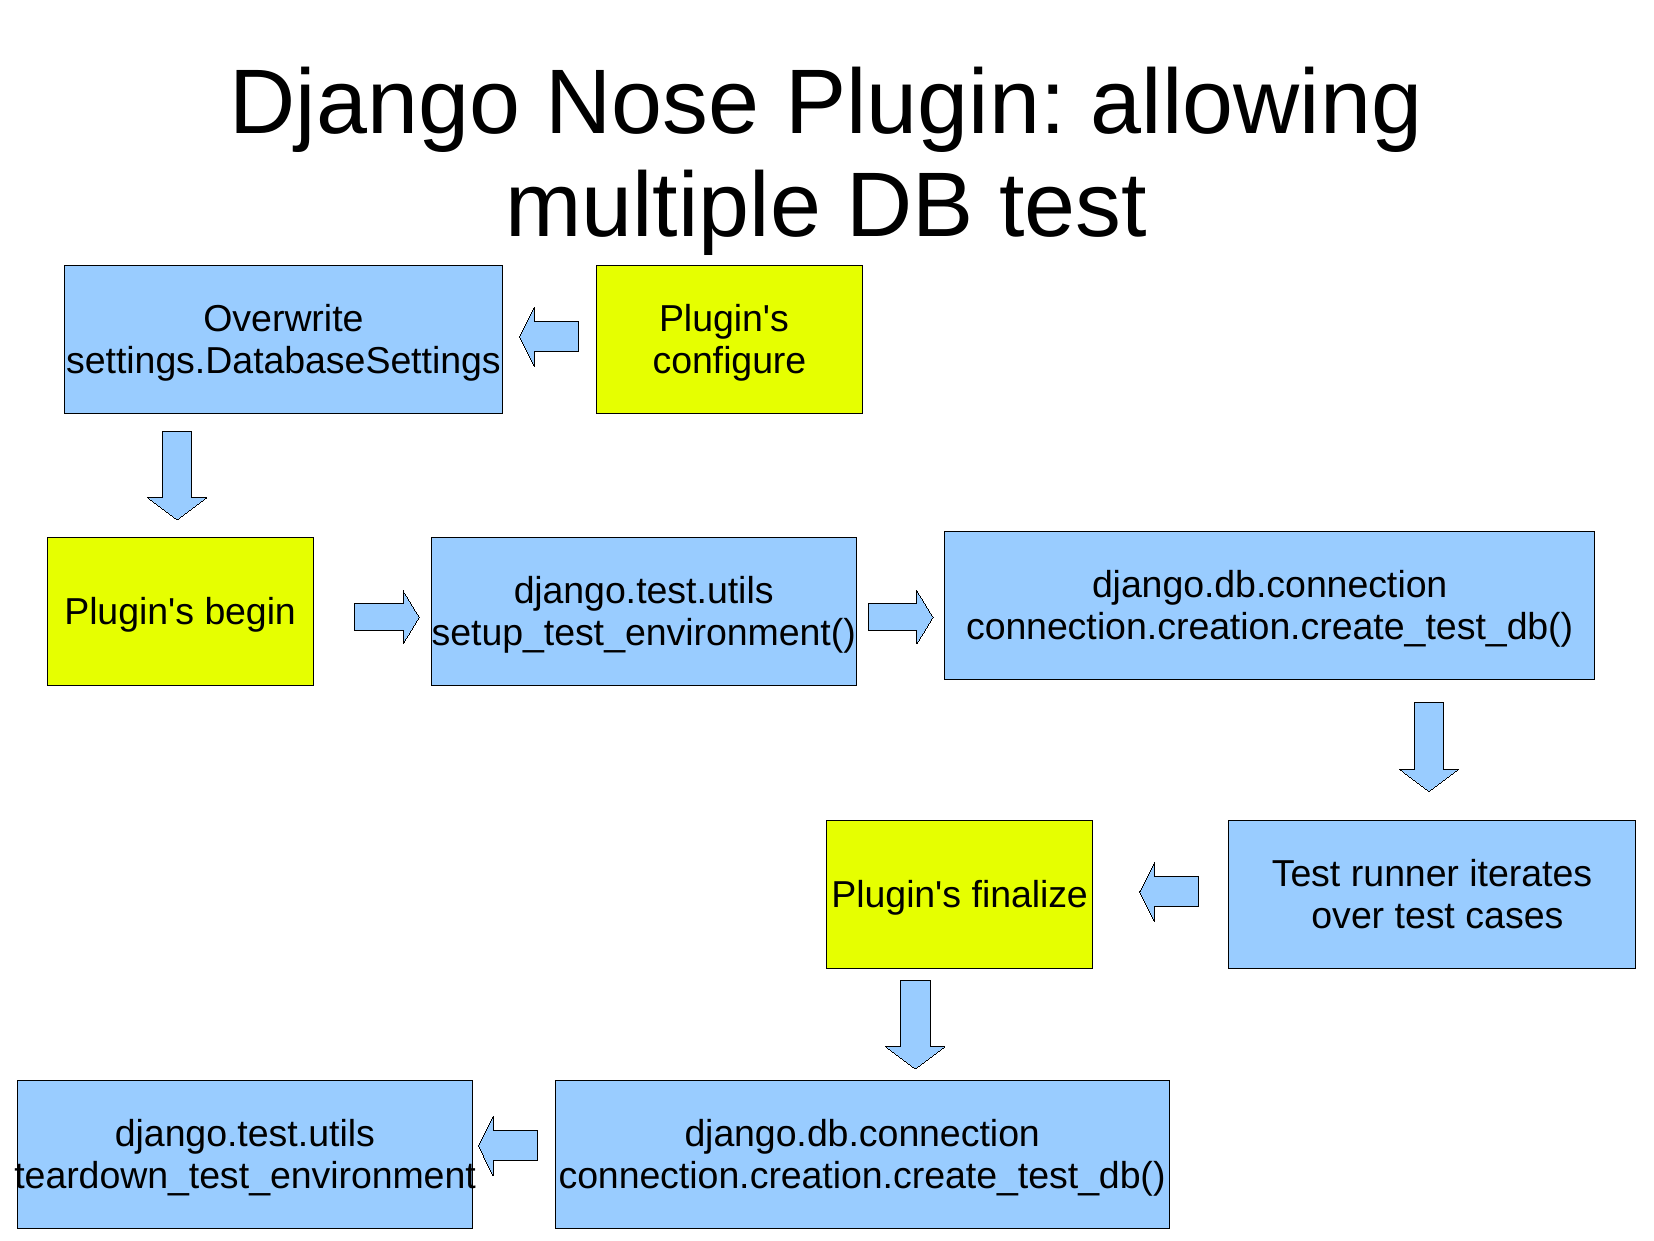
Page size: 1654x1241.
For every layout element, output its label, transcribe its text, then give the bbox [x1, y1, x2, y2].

title Django Nose Plugin: allowing multiple DB test [82, 50, 1571, 256]
text_box [1399, 702, 1459, 792]
text_box [885, 980, 945, 1069]
text_box Test runner iterates over test cases [1228, 820, 1636, 969]
text_box [354, 590, 420, 644]
text_box [1139, 862, 1199, 922]
text_box Plugin's begin [47, 537, 314, 686]
text_box Plugin's finalize [826, 820, 1093, 969]
text_box [147, 431, 207, 520]
text_box [478, 1116, 538, 1176]
text_box Overwrite settings.DatabaseSettings [64, 265, 503, 414]
text_box [868, 590, 934, 644]
text_box django.db.connection connection.creation.create_test_db() [944, 531, 1595, 680]
text_box django.test.utils teardown_test_environment [17, 1080, 473, 1229]
text_box Plugin's configure [596, 265, 863, 414]
text_box django.test.utils setup_test_environment() [431, 537, 857, 686]
text_box [519, 307, 579, 367]
text_box django.db.connection connection.creation.create_test_db() [555, 1080, 1170, 1229]
